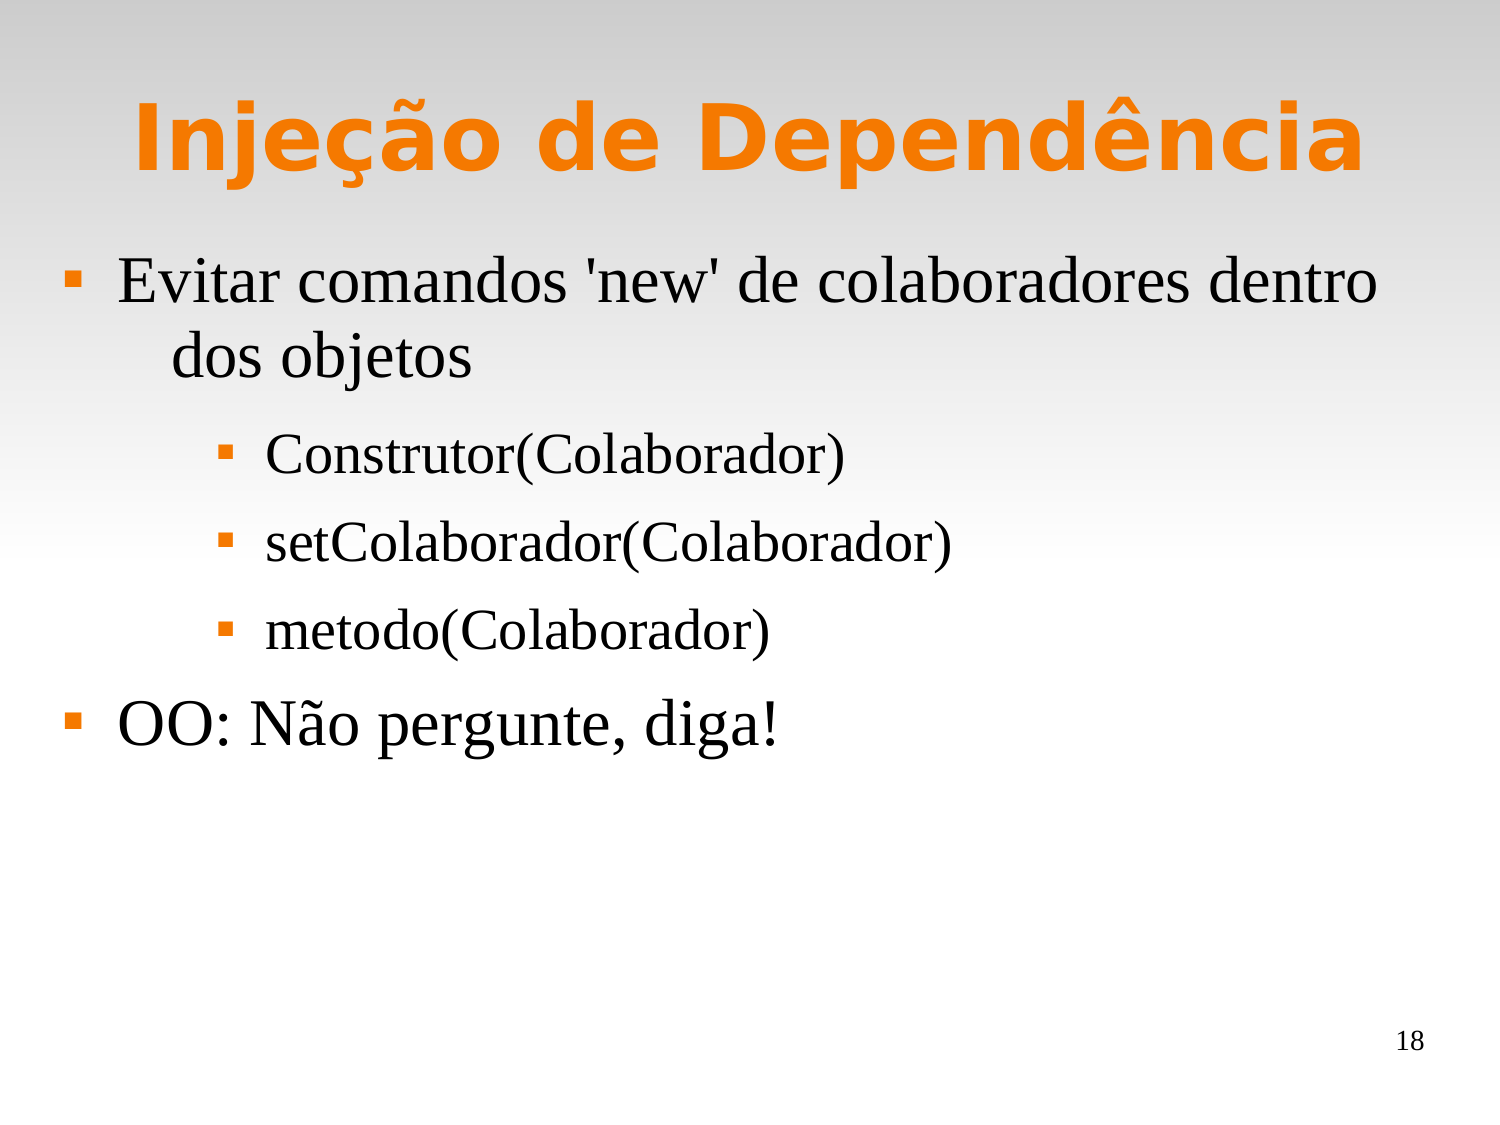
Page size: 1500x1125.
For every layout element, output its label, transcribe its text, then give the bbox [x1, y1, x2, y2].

title Injeção de Dependência [75, 44, 1425, 233]
list Evitar comandos 'new' de colaboradores dentro dos objetos Construtor(Colaborador) setColaborador(Colaborador) metodo(Colaborador) OO: Não pergunte, diga! [29, 243, 1468, 1087]
